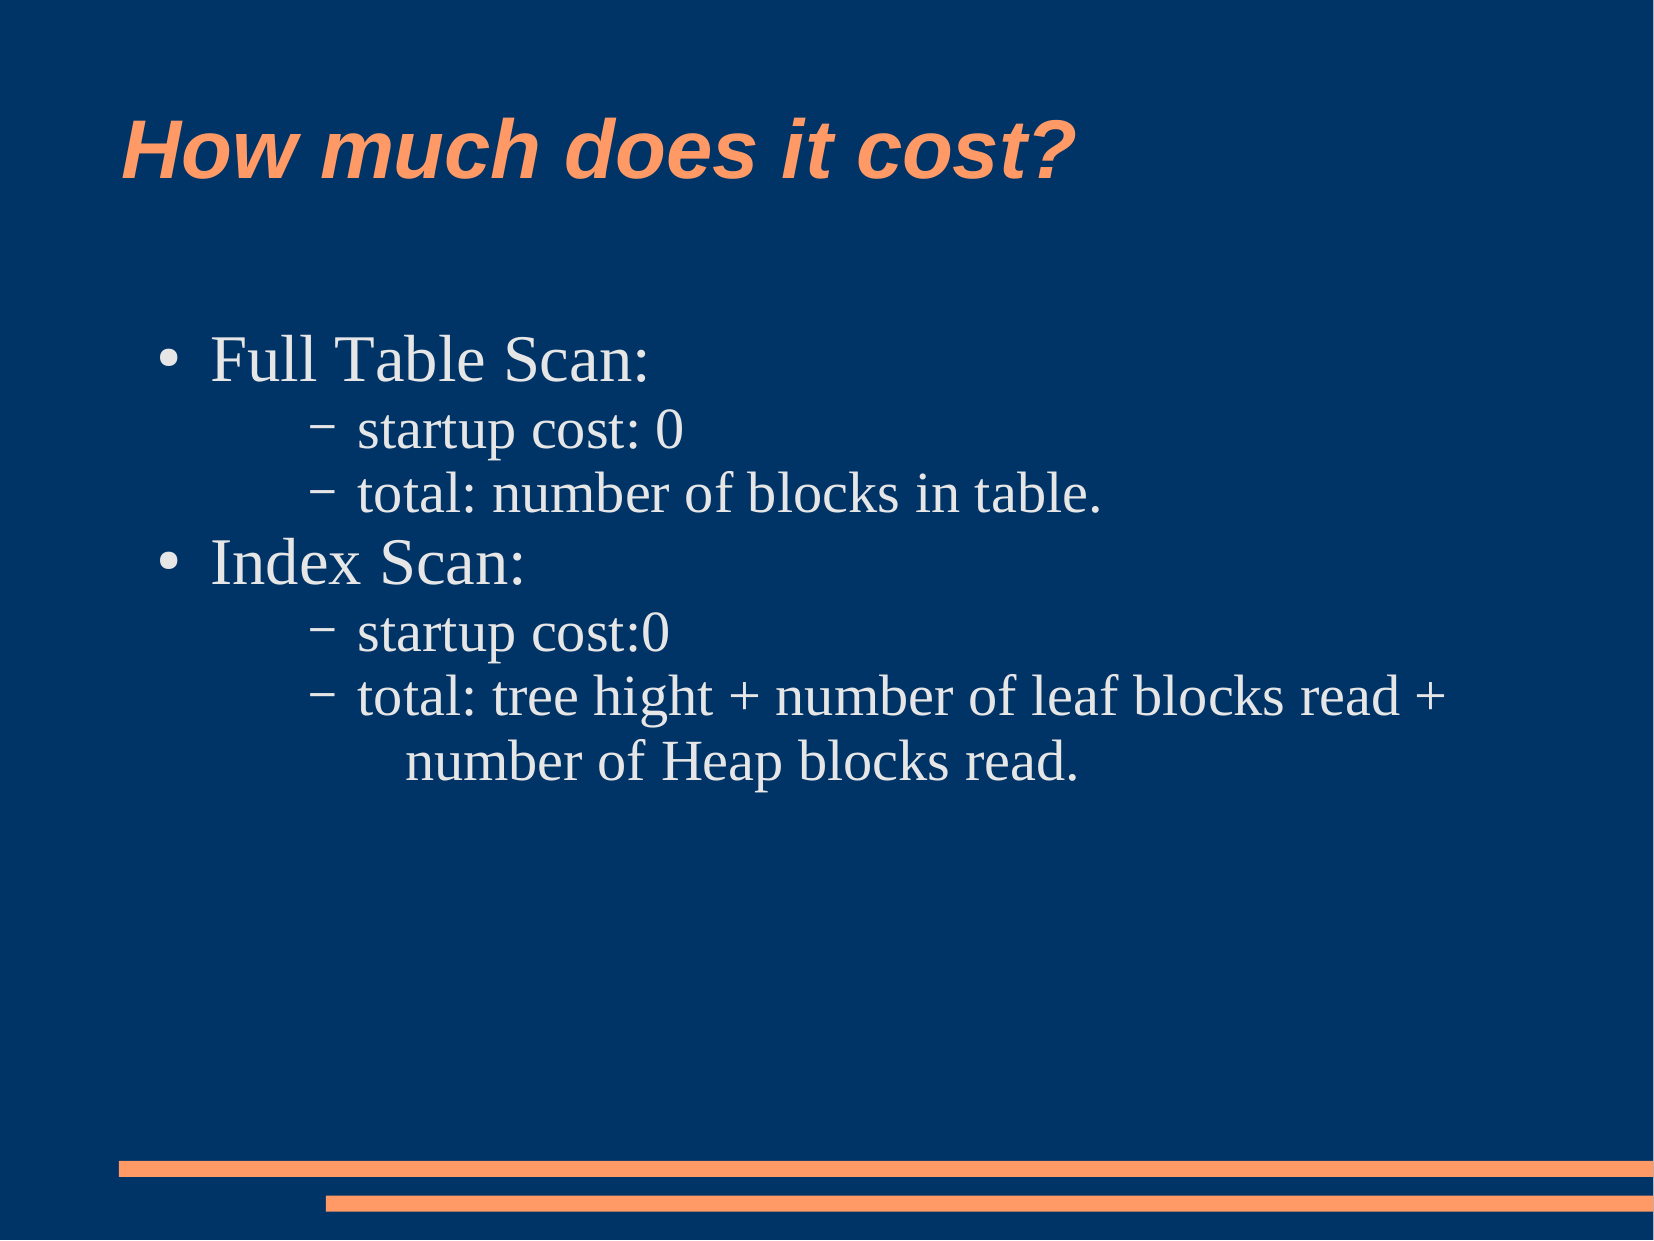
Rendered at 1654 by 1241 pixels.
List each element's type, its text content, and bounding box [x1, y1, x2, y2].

title How much does it cost? [121, 46, 1534, 254]
list Full Table Scan: startup cost: 0 total: number of blocks in table. Index Scan: startup cost:0 total: tree hight + number of leaf blocks read + number of Heap blocks read. [121, 322, 1561, 1133]
